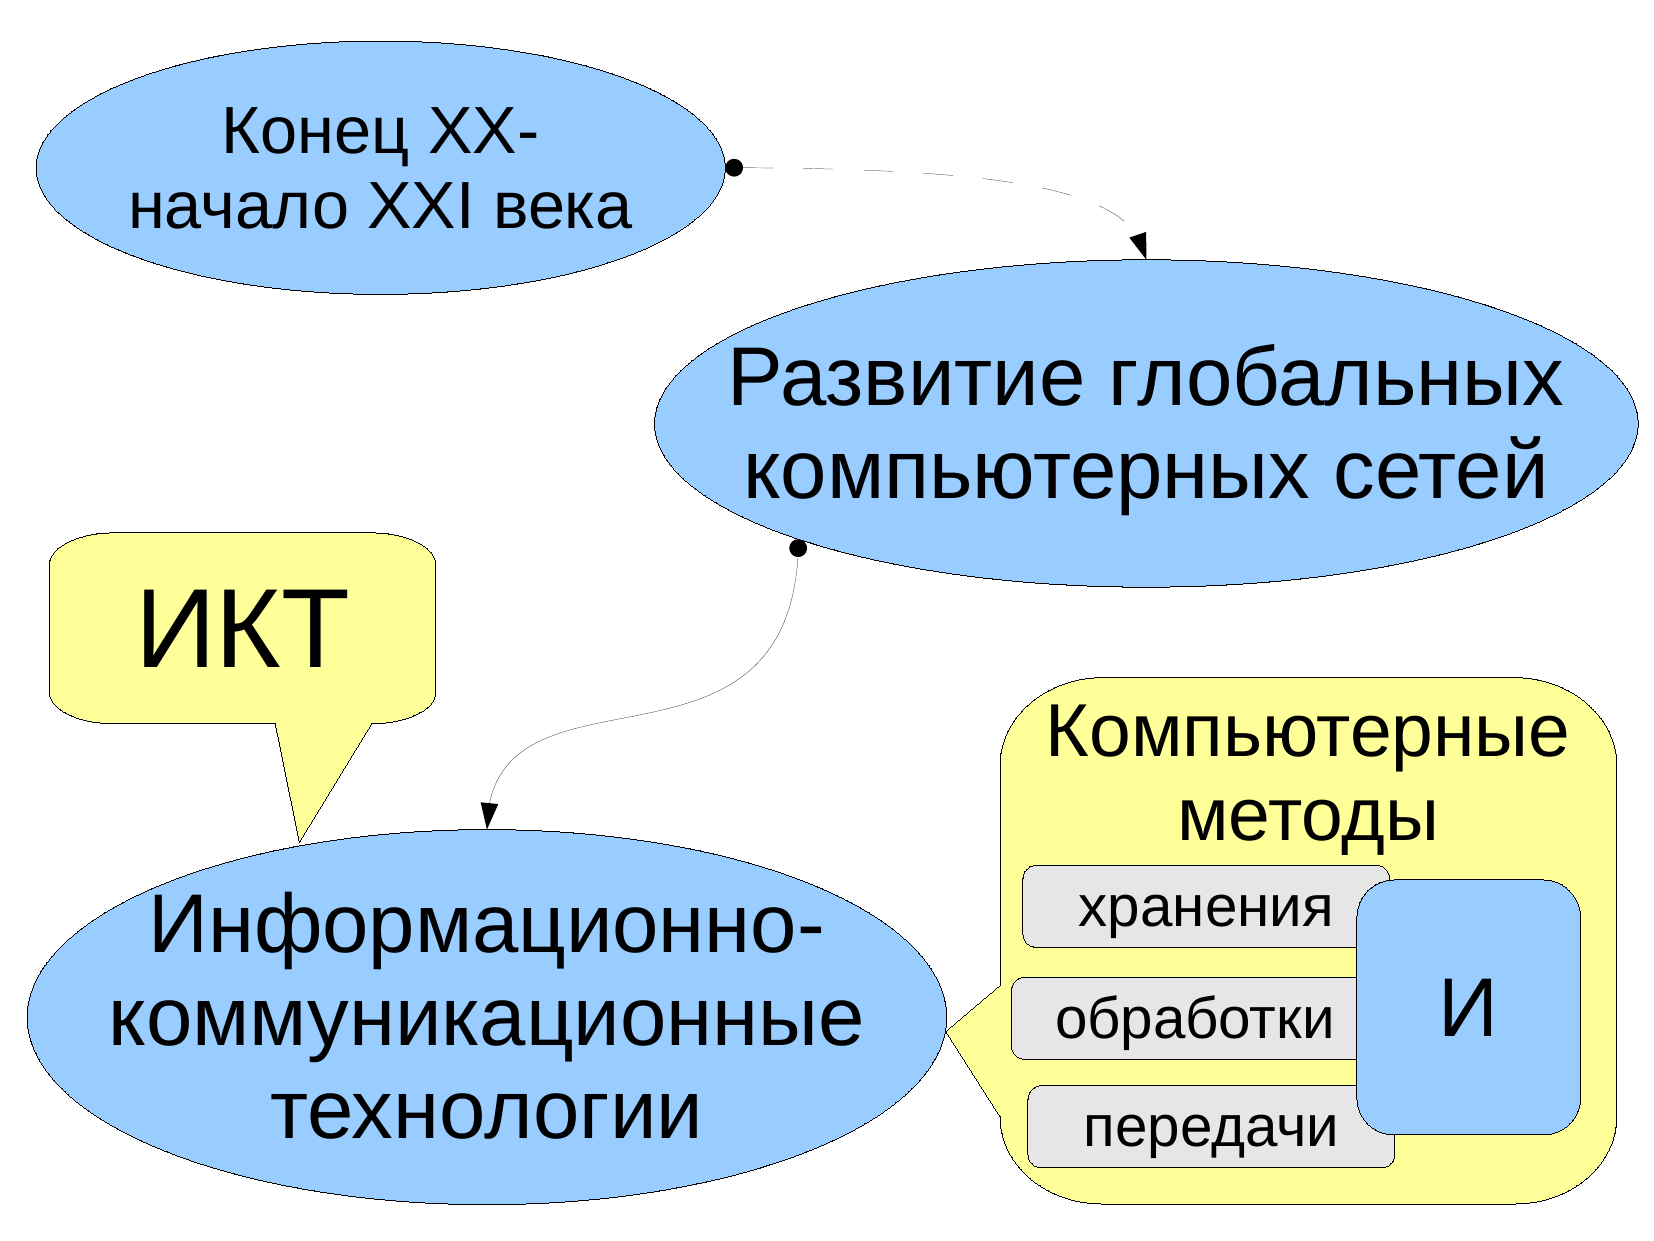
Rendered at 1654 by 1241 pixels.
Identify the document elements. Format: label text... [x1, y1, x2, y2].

text_box Информационно- коммуникационные технологии [27, 829, 947, 1205]
text_box ИКТ [49, 532, 436, 843]
text_box Развитие глобальных компьютерных сетей [654, 259, 1639, 588]
text_box хранения [1022, 865, 1390, 948]
text_box Компьютерные методы [945, 677, 1617, 1205]
text_box Конец XX- начало XXI века [36, 41, 726, 295]
text_box И [1356, 879, 1581, 1135]
text_box передачи [1027, 1085, 1395, 1168]
text_box обработки [1011, 977, 1356, 1060]
